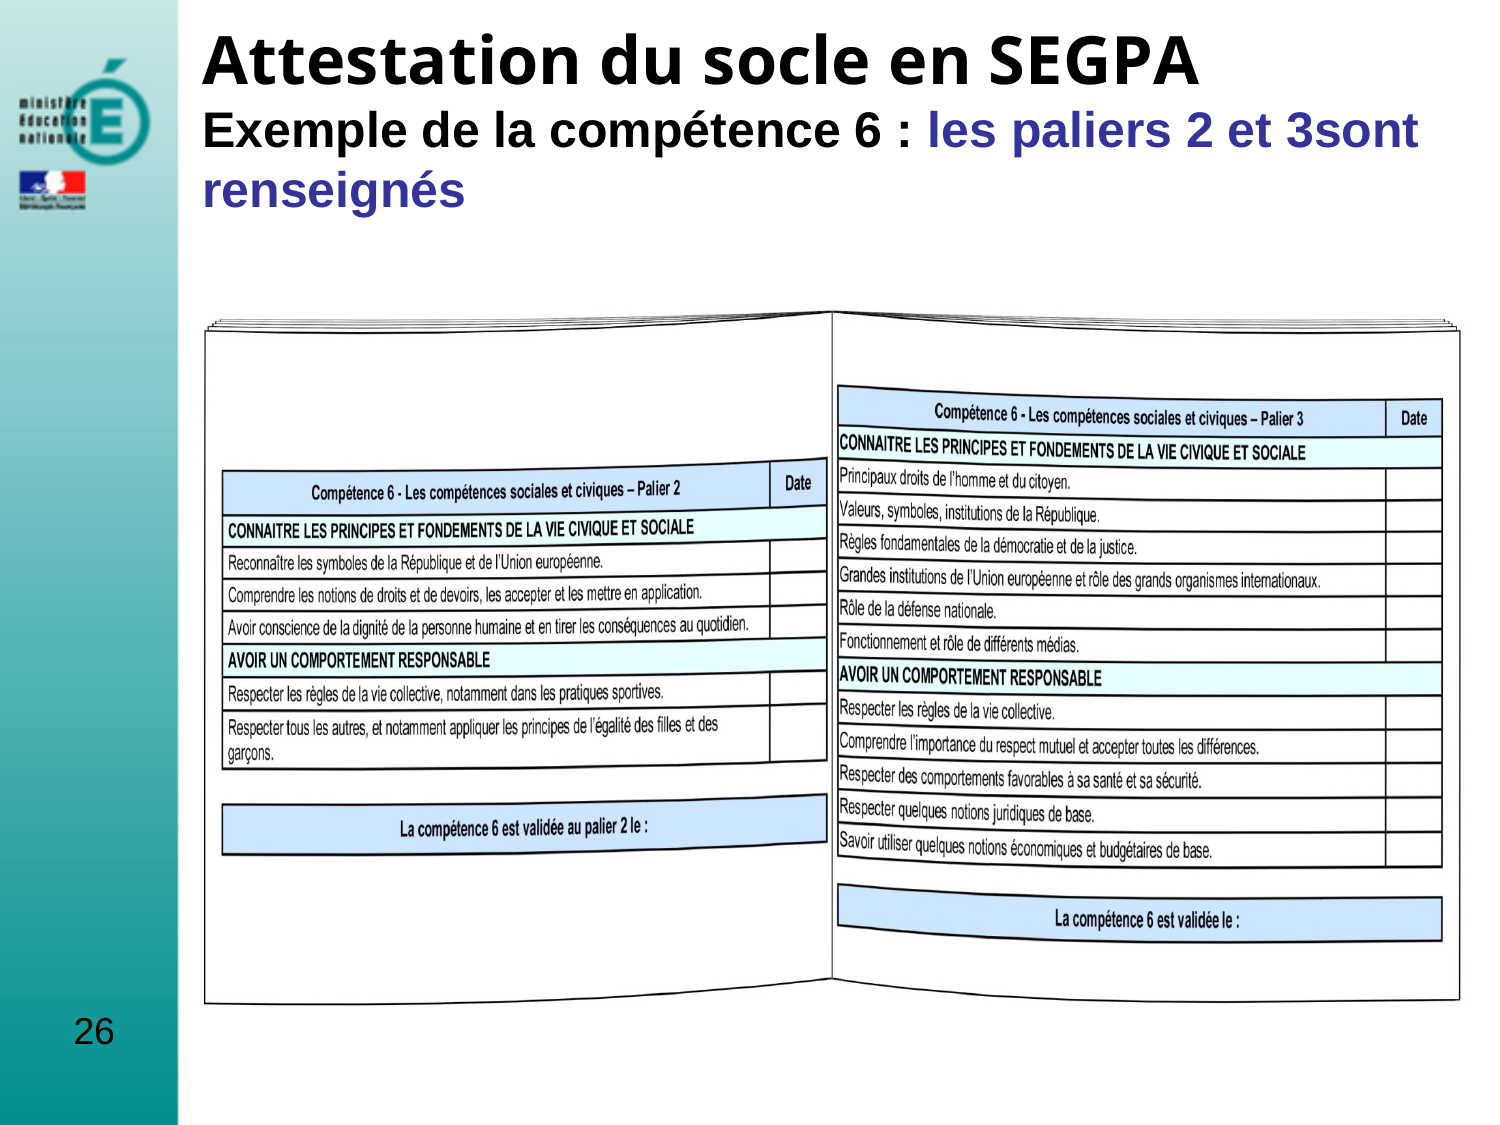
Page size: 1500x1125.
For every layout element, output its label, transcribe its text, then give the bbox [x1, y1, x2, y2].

text_box <numéro> [41, 999, 148, 1060]
picture [199, 304, 1465, 1008]
picture [0, 0, 179, 1125]
title Attestation du socle en SEGPA Exemple de la compétence 6 : les paliers 2 et 3sont renseignés [187, 10, 1452, 226]
